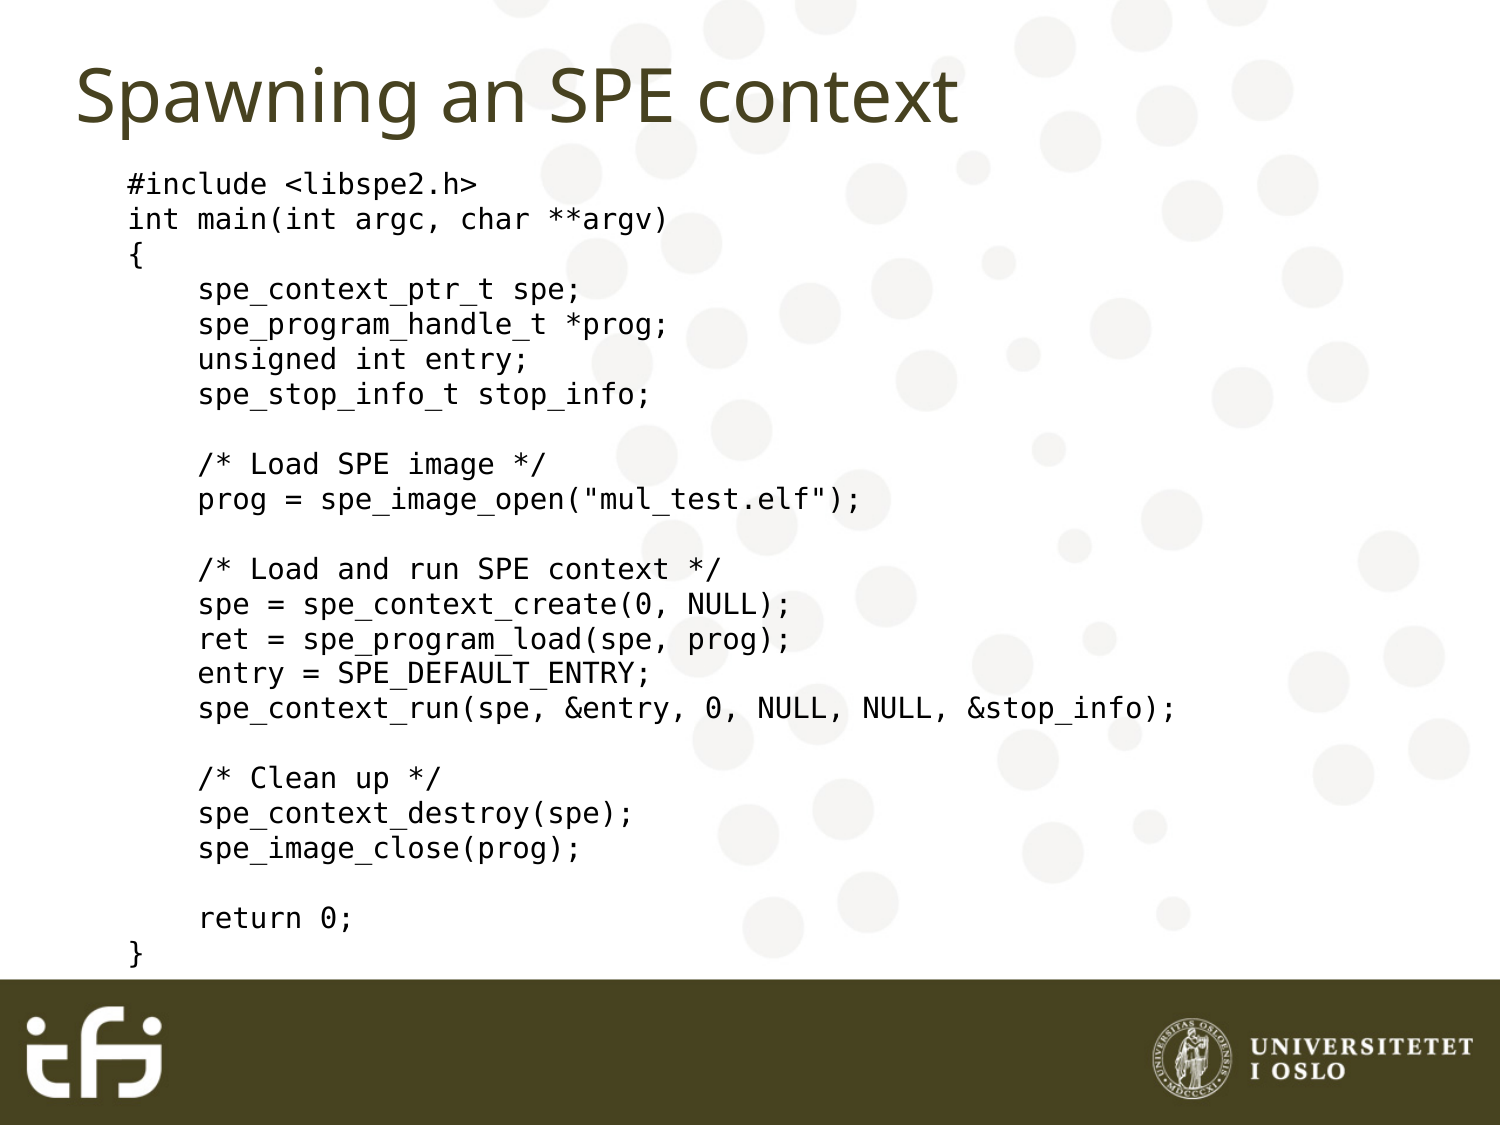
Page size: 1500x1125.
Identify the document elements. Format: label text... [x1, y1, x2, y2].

title Spawning an SPE context [75, 47, 1426, 139]
text_box #include <libspe2.h> int main(int argc, char **argv) { spe_context_ptr_t spe; spe_program_handle_t *prog; unsigned int entry; spe_stop_info_t stop_info; /* Load SPE image */ prog = spe_image_open("mul_test.elf"); /* Load and run SPE context */ spe = spe_context_create(0, NULL); ret = spe_program_load(spe, prog); entry = SPE_DEFAULT_ENTRY; spe_context_run(spe, &entry, 0, NULL, NULL, &stop_info); /* Clean up */ spe_context_destroy(spe); spe_image_close(prog); return 0; } [112, 158, 1351, 977]
picture [0, 0, 1500, 1125]
